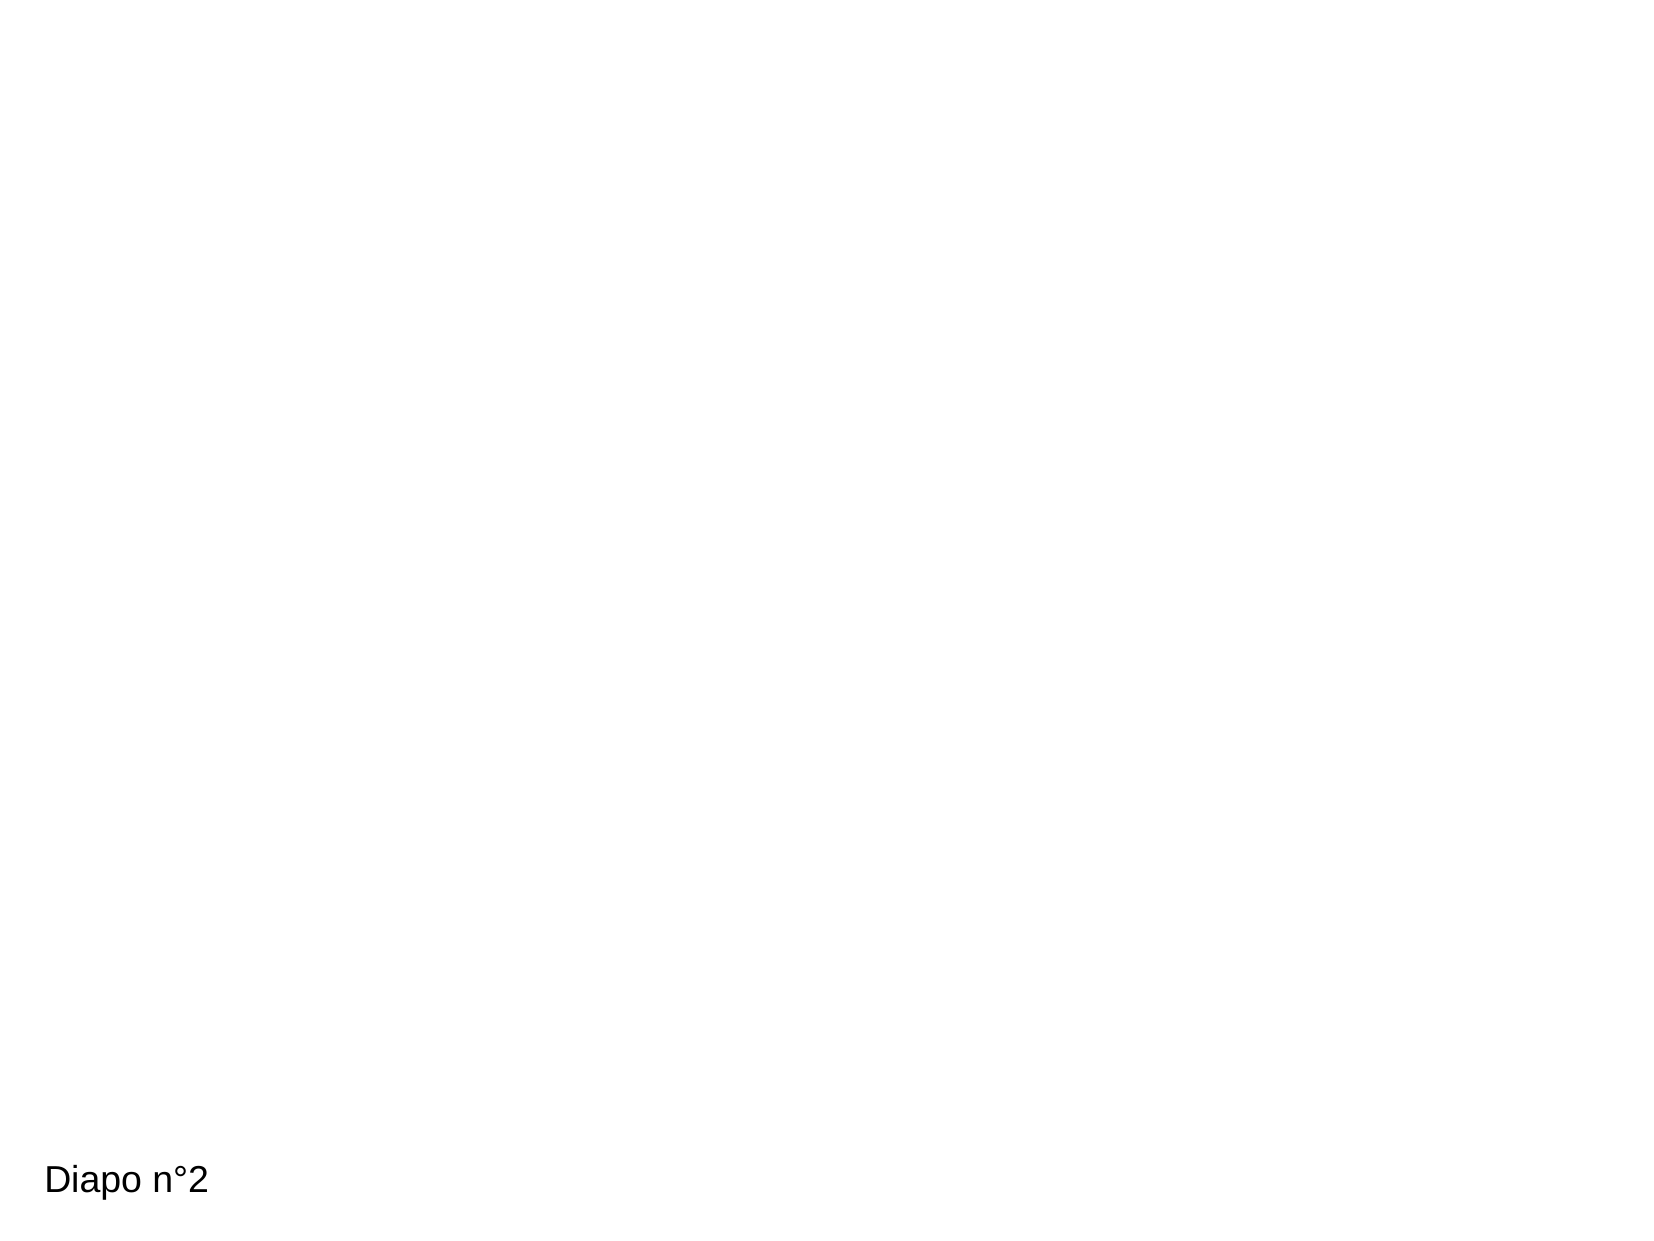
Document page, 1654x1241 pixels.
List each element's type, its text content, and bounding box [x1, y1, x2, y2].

text_box Diapo n°2 [29, 1151, 650, 1209]
